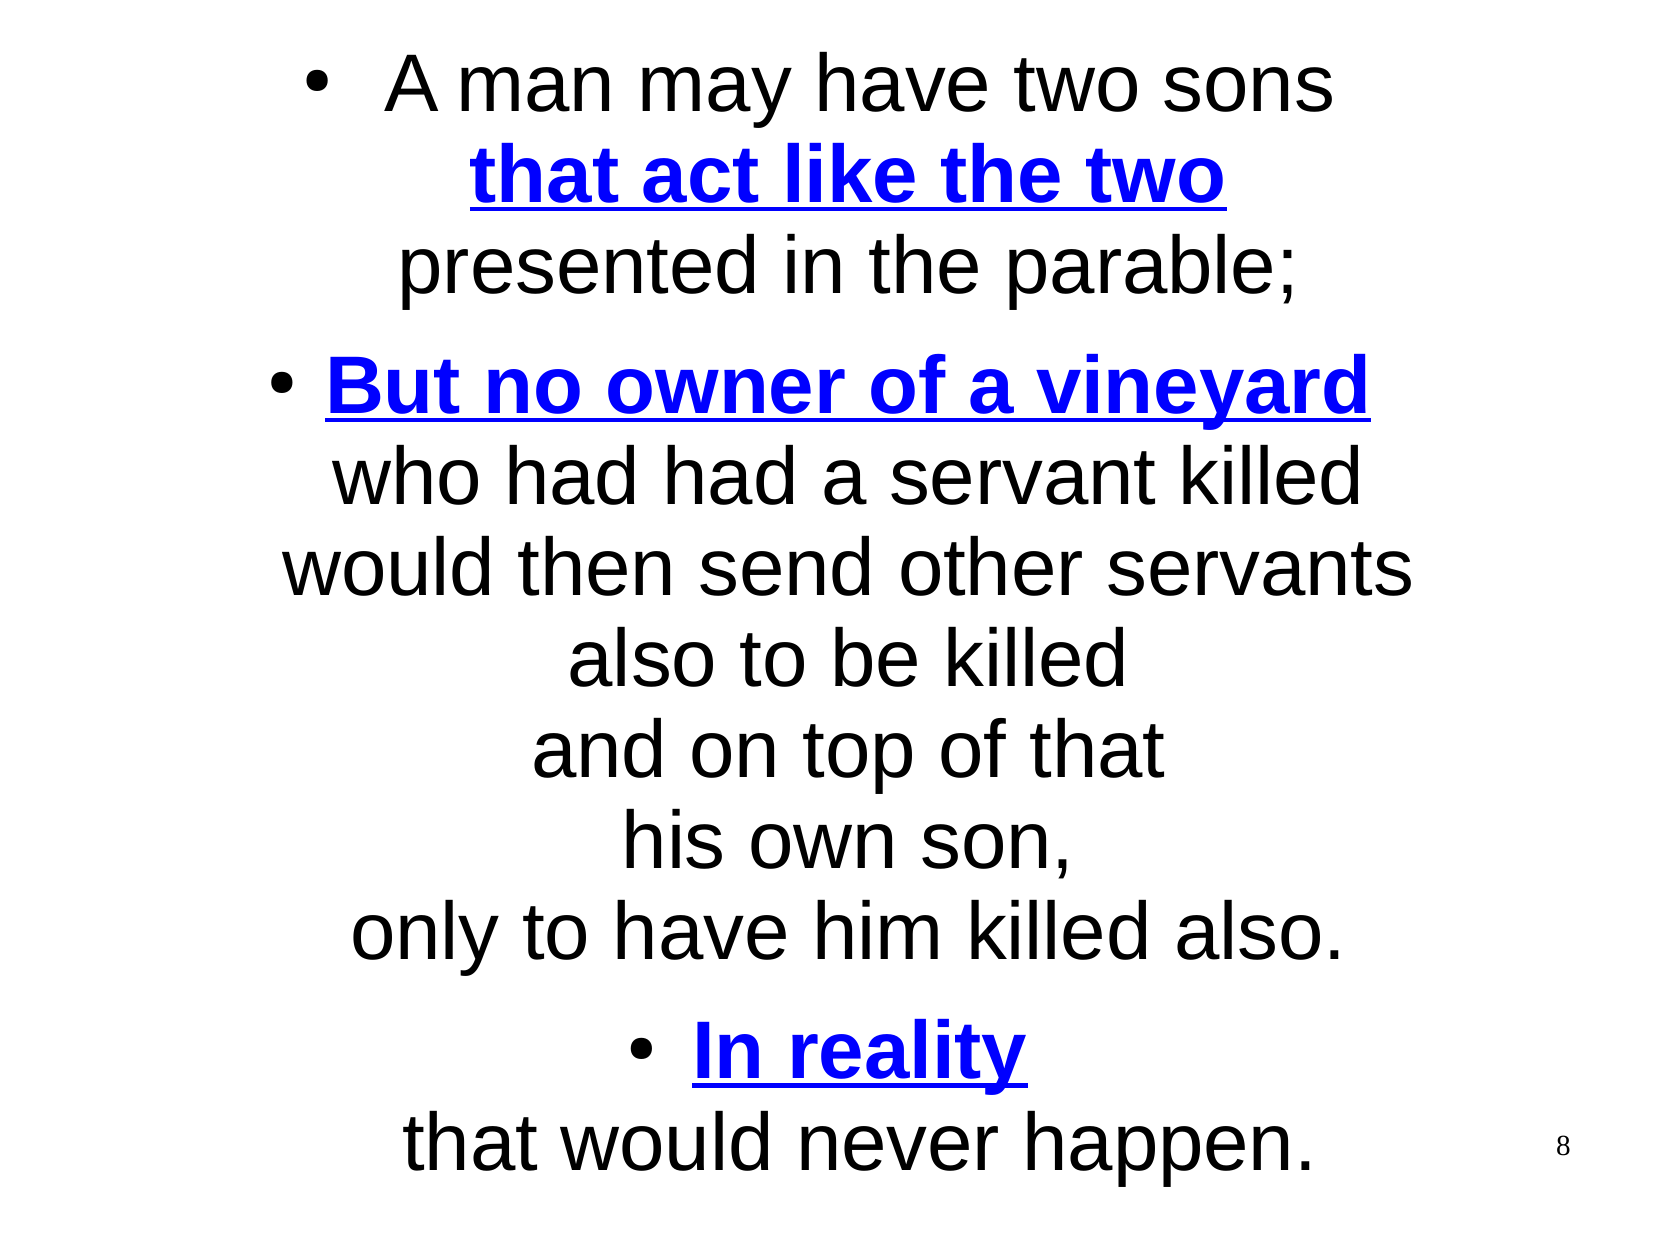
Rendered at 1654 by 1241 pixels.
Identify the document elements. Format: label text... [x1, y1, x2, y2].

list A man may have two sons that act like the two presented in the parable; But no owner of a vineyard who had had a servant killed would then send other servants also to be killed and on top of that his own son, only to have him killed also. In reality that would never happen. [37, 37, 1613, 1201]
